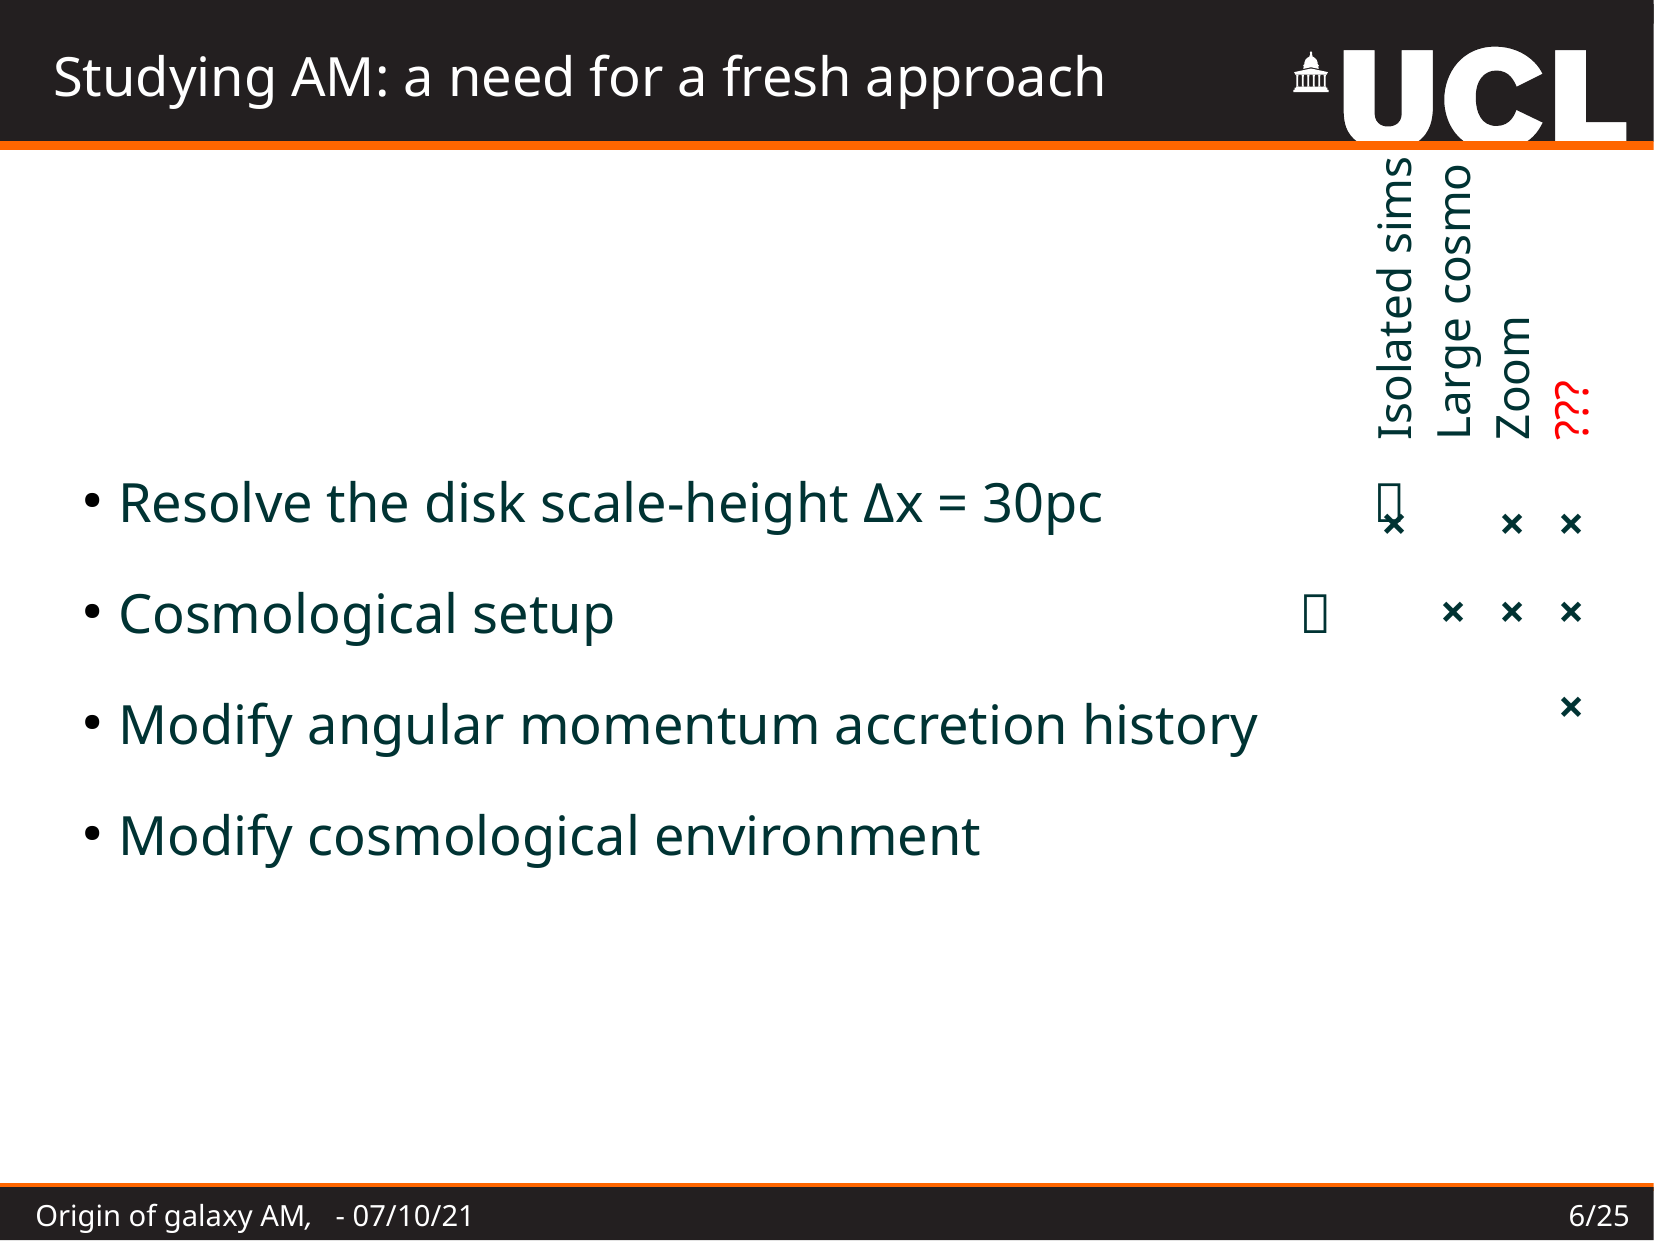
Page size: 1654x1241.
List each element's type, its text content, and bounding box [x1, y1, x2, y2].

text_box × [1484, 577, 1540, 645]
title Studying AM: a need for a fresh approach [0, 0, 1329, 152]
text_box × [1366, 488, 1422, 556]
text_box × [1543, 577, 1599, 645]
text_box Zoom [1478, 88, 1537, 455]
text_box × [1425, 577, 1481, 645]
text_box × [1543, 671, 1599, 739]
text_box Resolve the disk scale-height Δx = 30pc ✅ Cosmological setup ✅ Modify angular momentum accretion history Modify cosmological environment [82, 290, 1571, 1010]
text_box Large cosmo [1419, 88, 1478, 455]
text_box Isolated sims [1360, 88, 1419, 455]
text_box ??? [1537, 88, 1605, 455]
text_box × [1543, 488, 1599, 556]
text_box × [1484, 488, 1540, 556]
